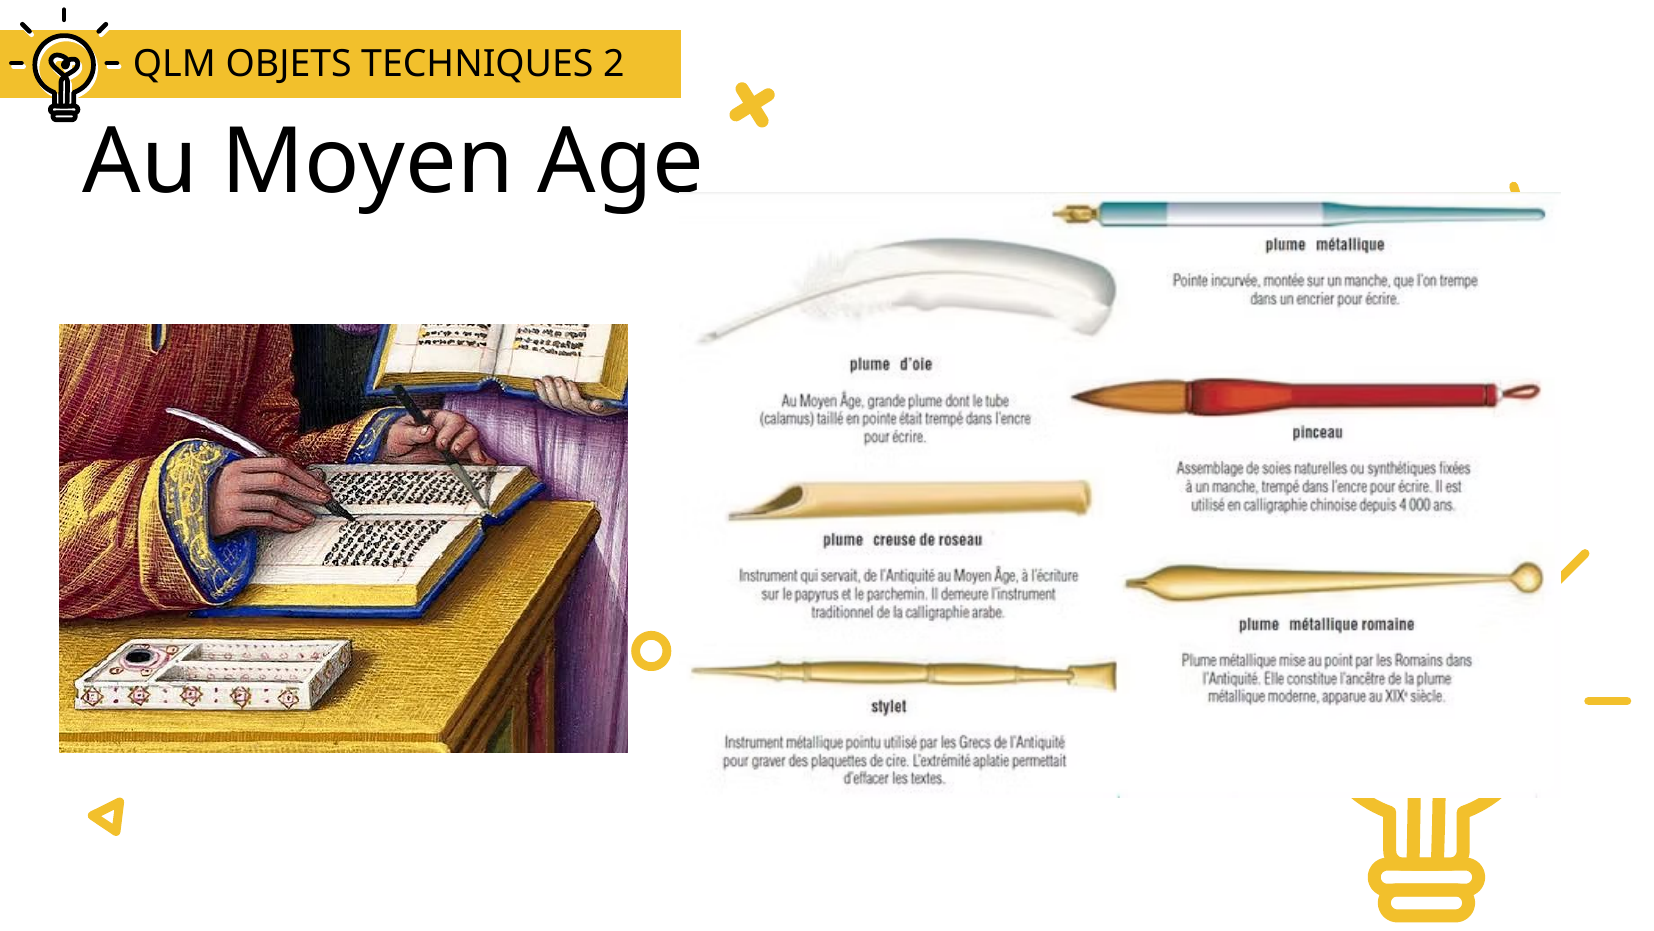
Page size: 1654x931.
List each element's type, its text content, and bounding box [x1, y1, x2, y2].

picture [59, 324, 628, 753]
title Au Moyen Age [82, 94, 1571, 250]
text_box QLM OBJETS TECHNIQUES 2 [118, 29, 650, 96]
picture [679, 192, 1561, 798]
